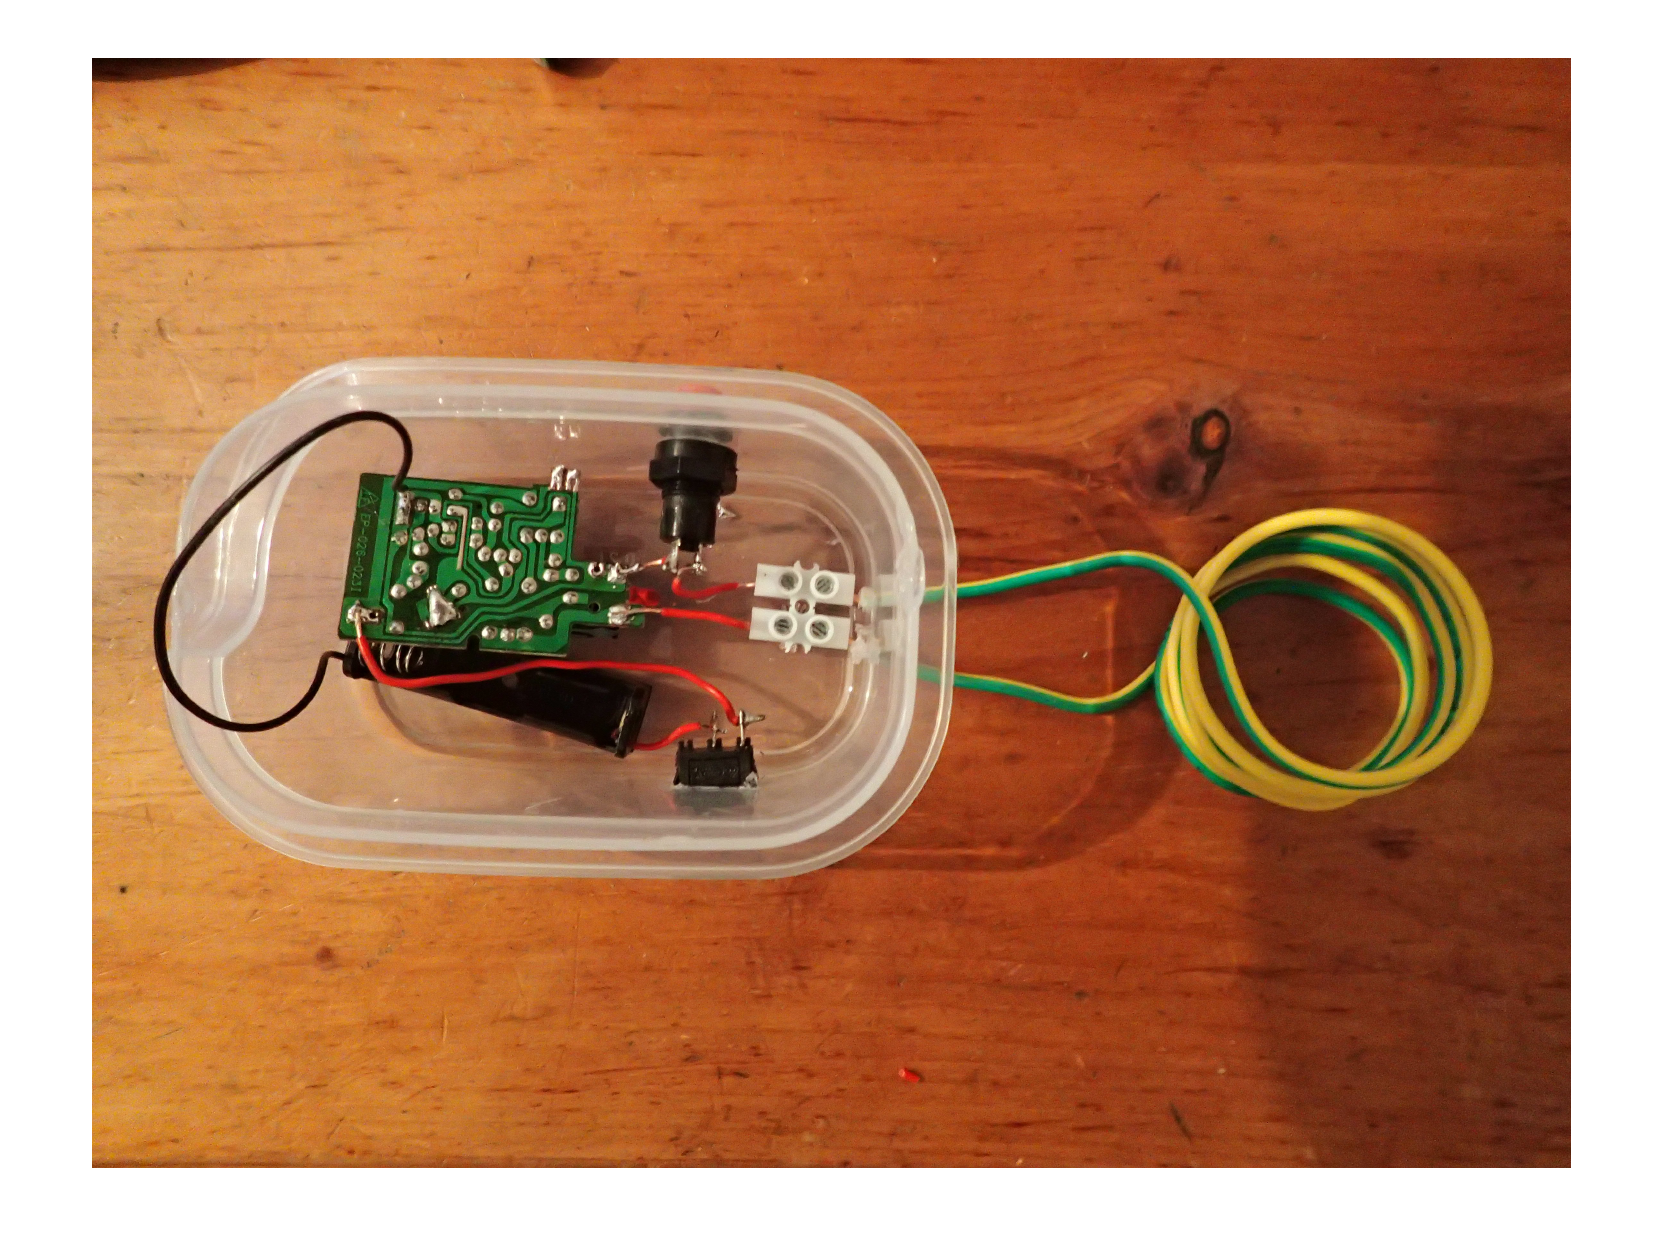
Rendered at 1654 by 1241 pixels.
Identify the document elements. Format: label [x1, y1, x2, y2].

picture [92, 58, 1571, 1168]
